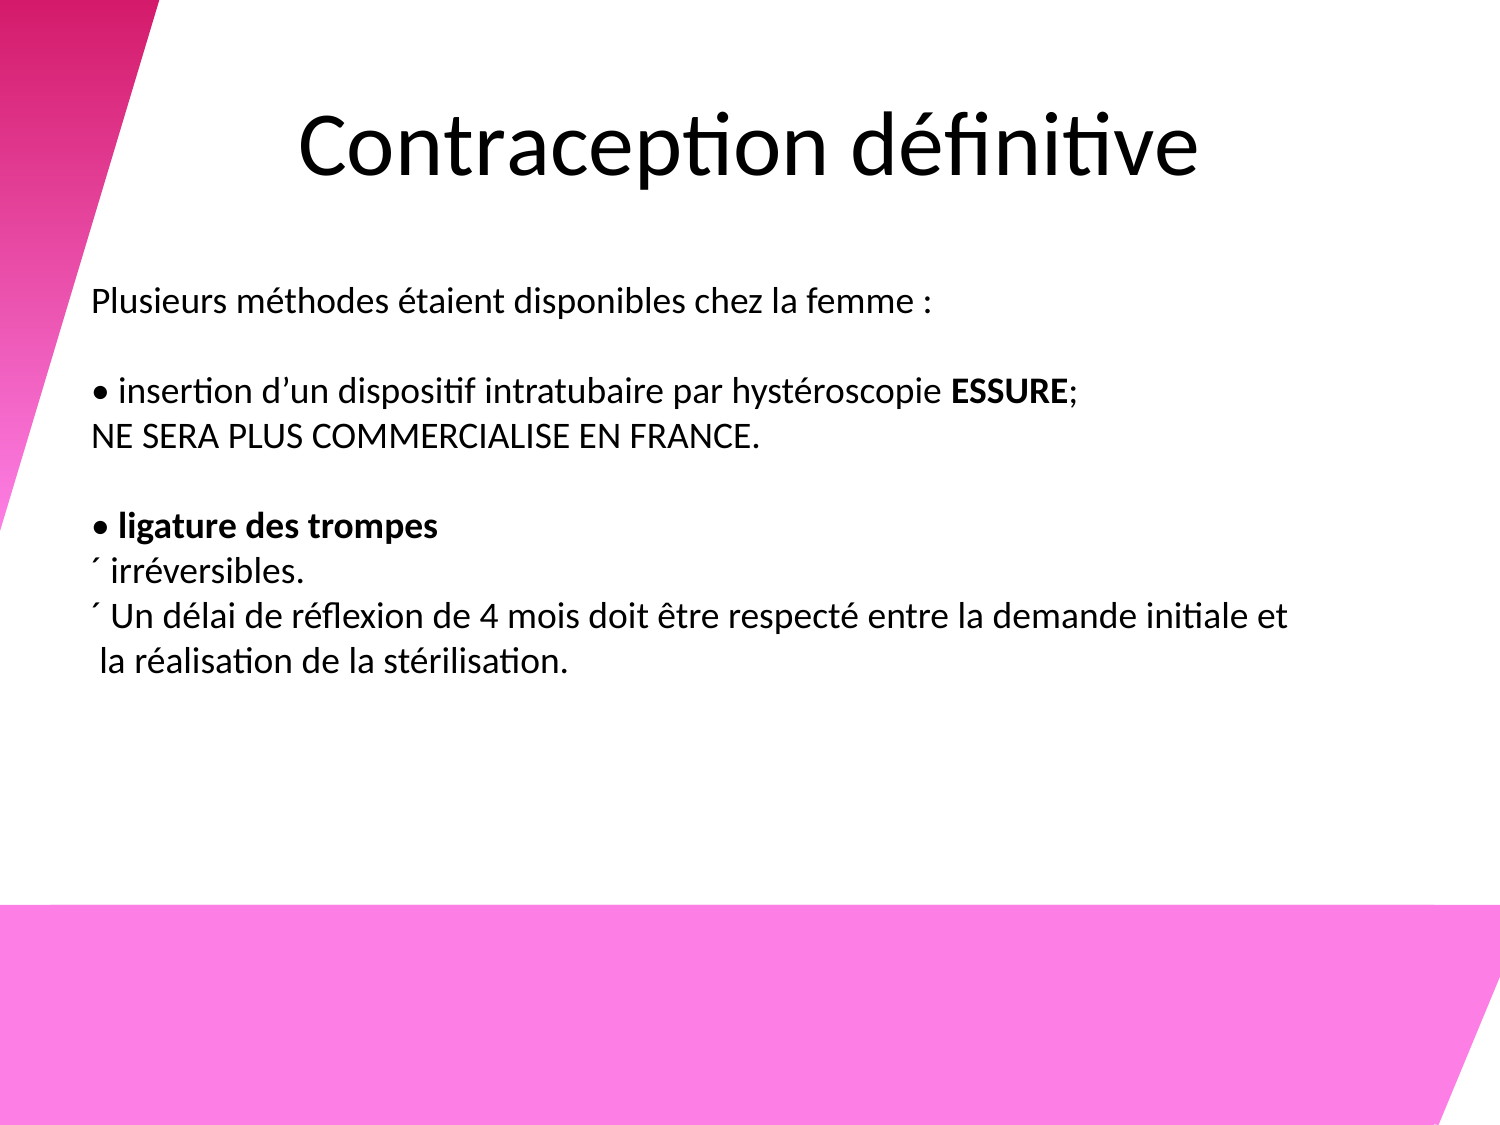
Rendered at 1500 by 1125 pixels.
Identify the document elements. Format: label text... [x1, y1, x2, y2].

text_box [0, 0, 160, 532]
title Contraception définitive [75, 45, 1426, 233]
text_box [0, 904, 1500, 1125]
text_box Plusieurs méthodes étaient disponibles chez la femme : • insertion d’un dispositif intratubaire par hystéroscopie ESSURE; NE SERA PLUS COMMERCIALISE EN FRANCE. • ligature des trompes ´ irréversibles. ´ Un délai de réflexion de 4 mois doit être respecté entre la demande initiale et la réalisation de la stérilisation. [76, 268, 1500, 959]
list [75, 262, 1426, 1005]
